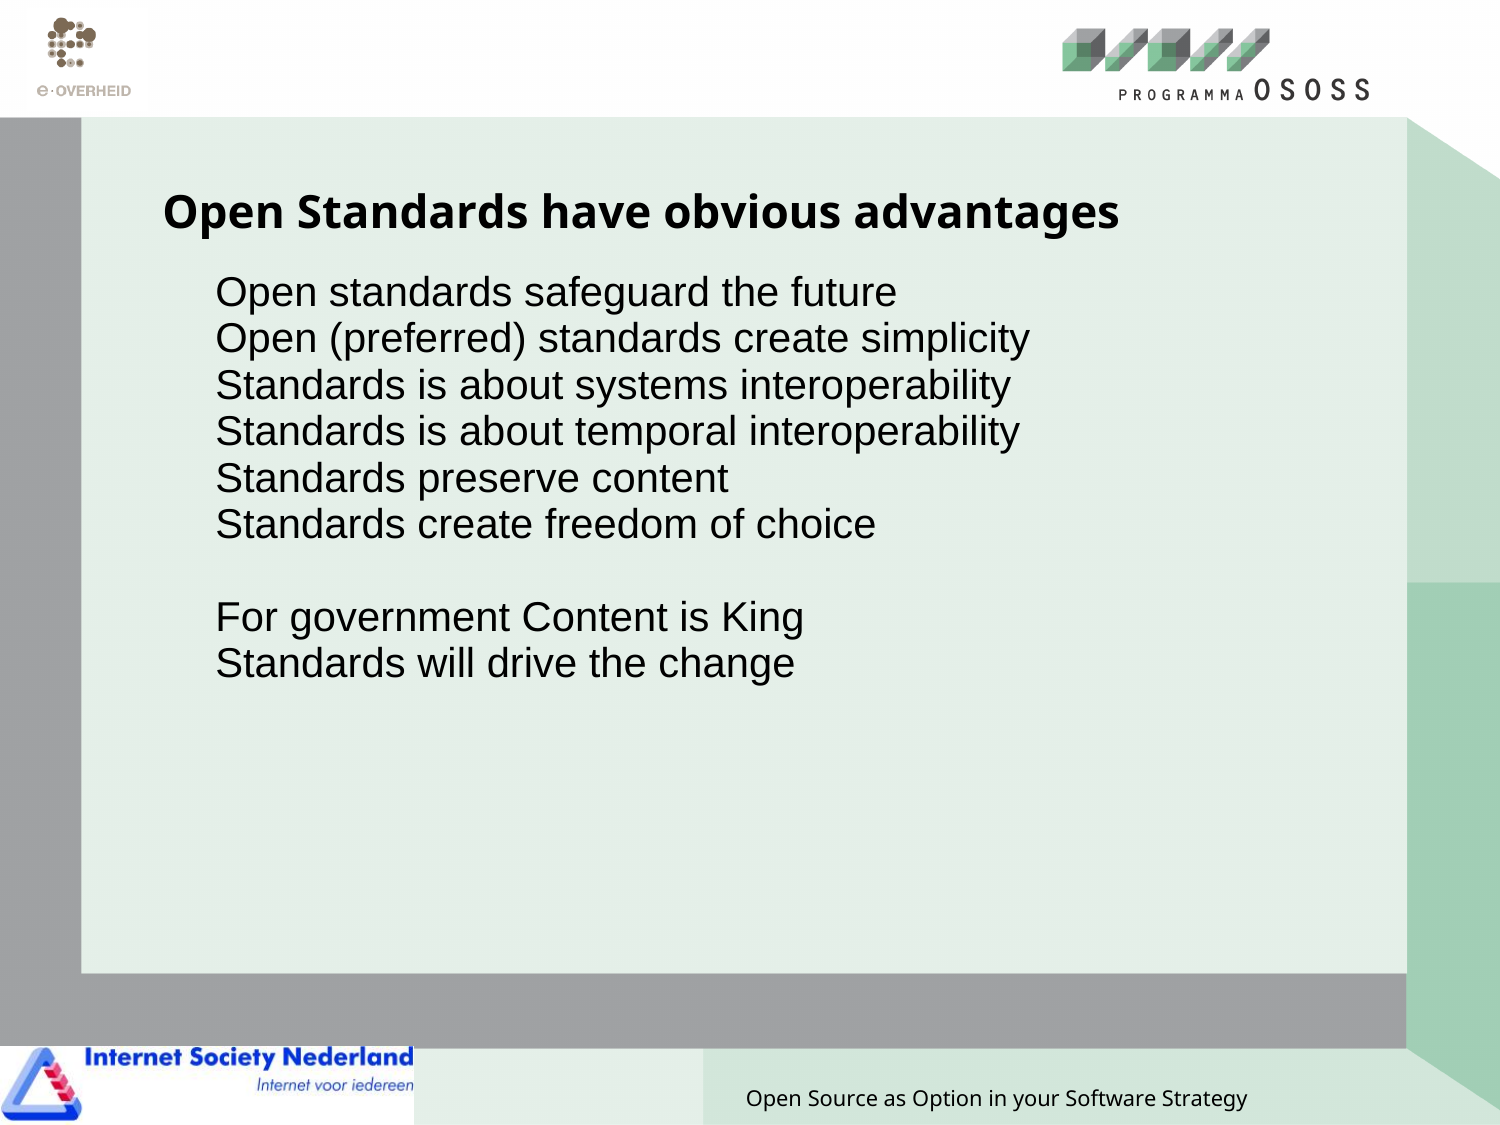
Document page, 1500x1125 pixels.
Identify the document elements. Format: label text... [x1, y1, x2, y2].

picture [0, 0, 1500, 1125]
list Open standards safeguard the future Open (preferred) standards create simplicity Standards is about systems interoperability Standards is about temporal interoperability Standards preserve content Standards create freedom of choice For government Content is King Standards will drive the change [215, 268, 1364, 921]
title Open Standards have obvious advantages [162, 155, 1364, 266]
